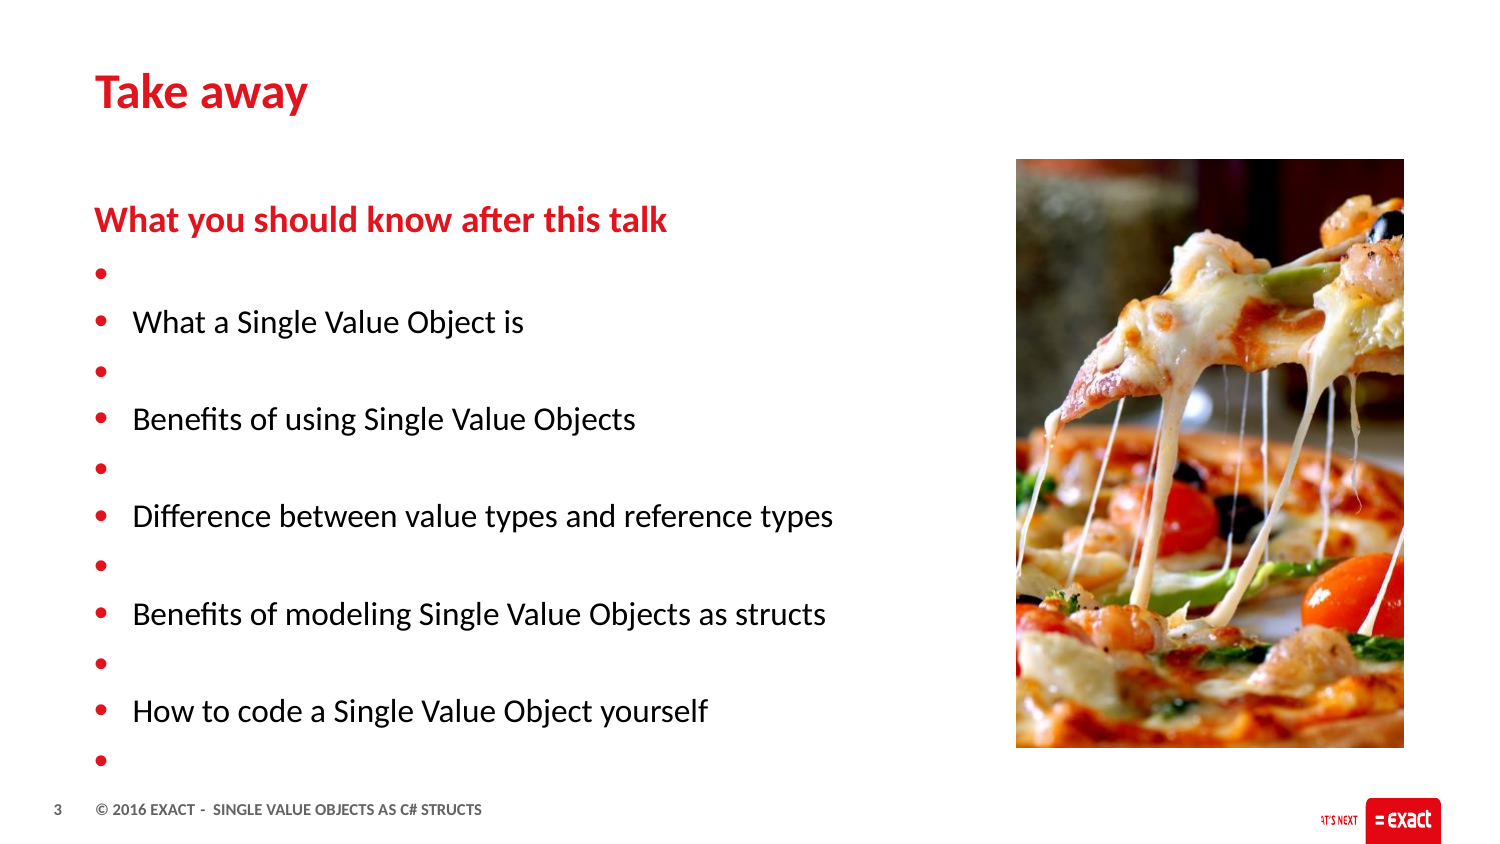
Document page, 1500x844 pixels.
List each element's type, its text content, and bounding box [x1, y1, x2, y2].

list What a Single Value Object is Benefits of using Single Value Objects Difference between value types and reference types Benefits of modeling Single Value Objects as structs How to code a Single Value Object yourself [79, 244, 953, 755]
list What you should know after this talk [79, 169, 953, 244]
picture [1016, 159, 1404, 748]
title Take away [79, 62, 1421, 128]
text_box [38, 786, 96, 832]
text_box - Single Value Objects as C# structs [185, 786, 826, 832]
